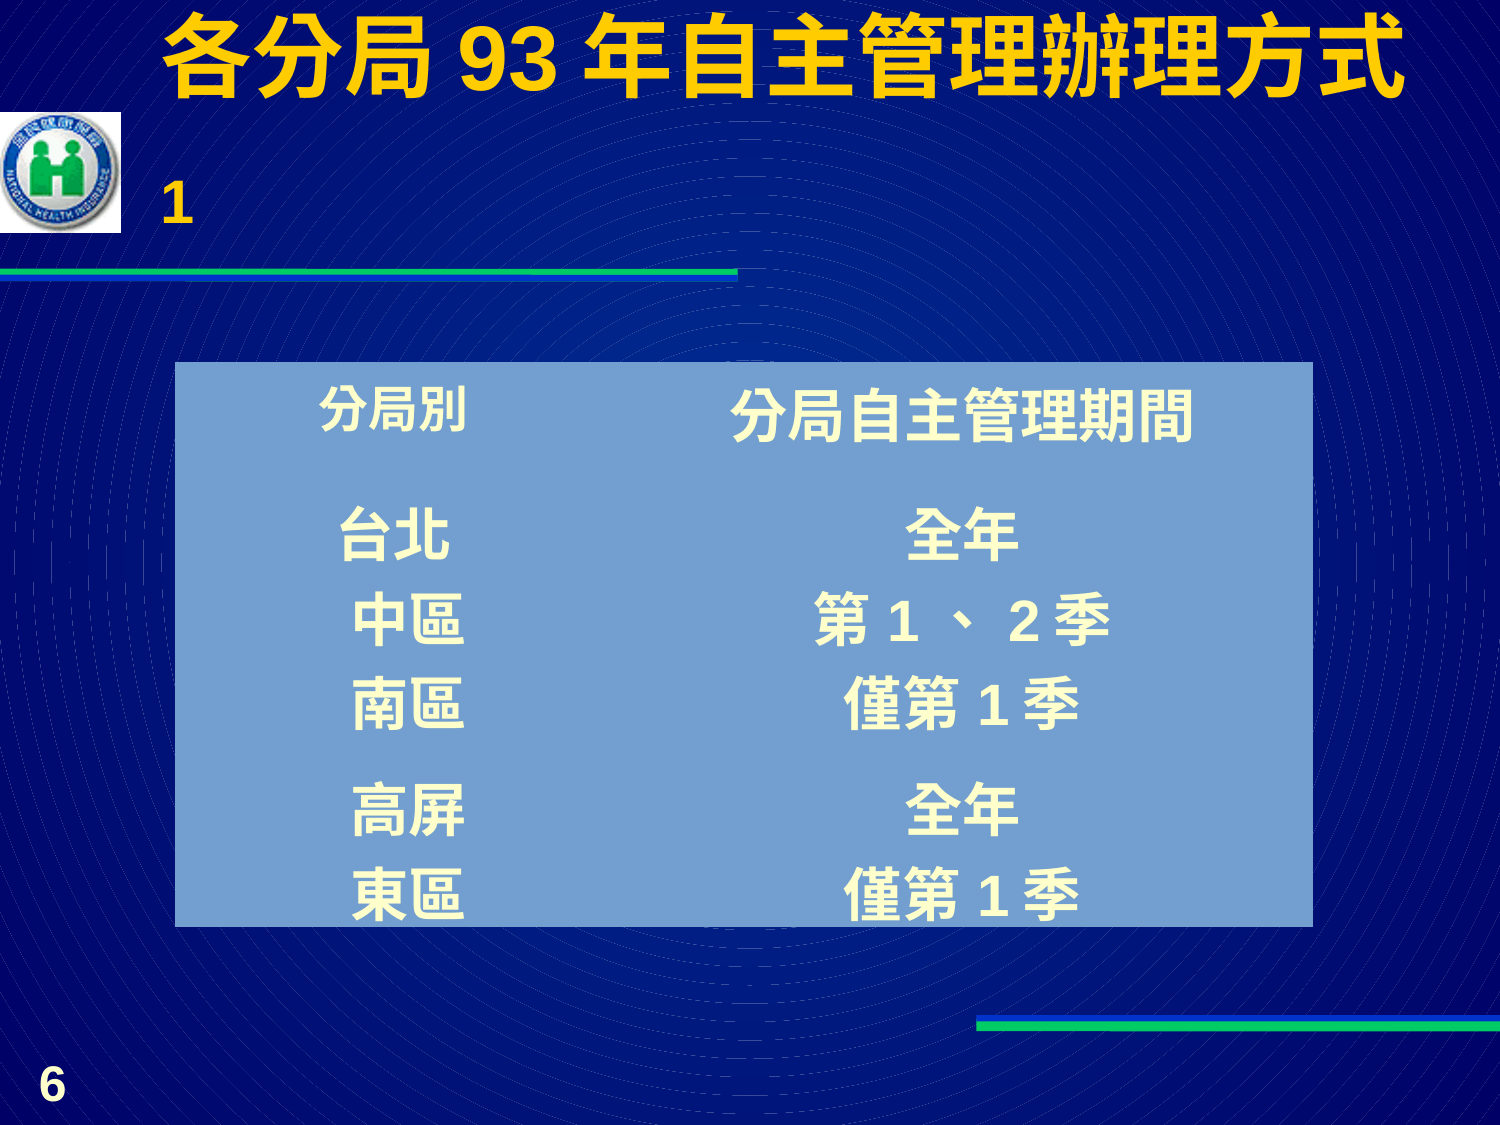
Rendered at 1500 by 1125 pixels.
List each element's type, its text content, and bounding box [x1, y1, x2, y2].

table_header 分局別 [175, 362, 612, 481]
table_cell 全年 [612, 757, 1313, 841]
table_cell 高屏 [175, 757, 612, 841]
table_cell 中區 [175, 566, 612, 651]
table_cell 第1、2季 [612, 566, 1313, 651]
title 各分局93年自主管理辦理方式1 [145, 118, 1438, 244]
table_cell 台北 [175, 481, 612, 566]
table_cell 東區 [175, 841, 612, 927]
table_cell 全年 [612, 481, 1313, 566]
table_cell 南區 [175, 651, 612, 757]
table_header 分局自主管理期間 [612, 362, 1313, 481]
table_cell 僅第1季 [612, 651, 1313, 757]
text_box [23, 1043, 576, 1125]
table_cell 僅第1季 [612, 841, 1313, 927]
